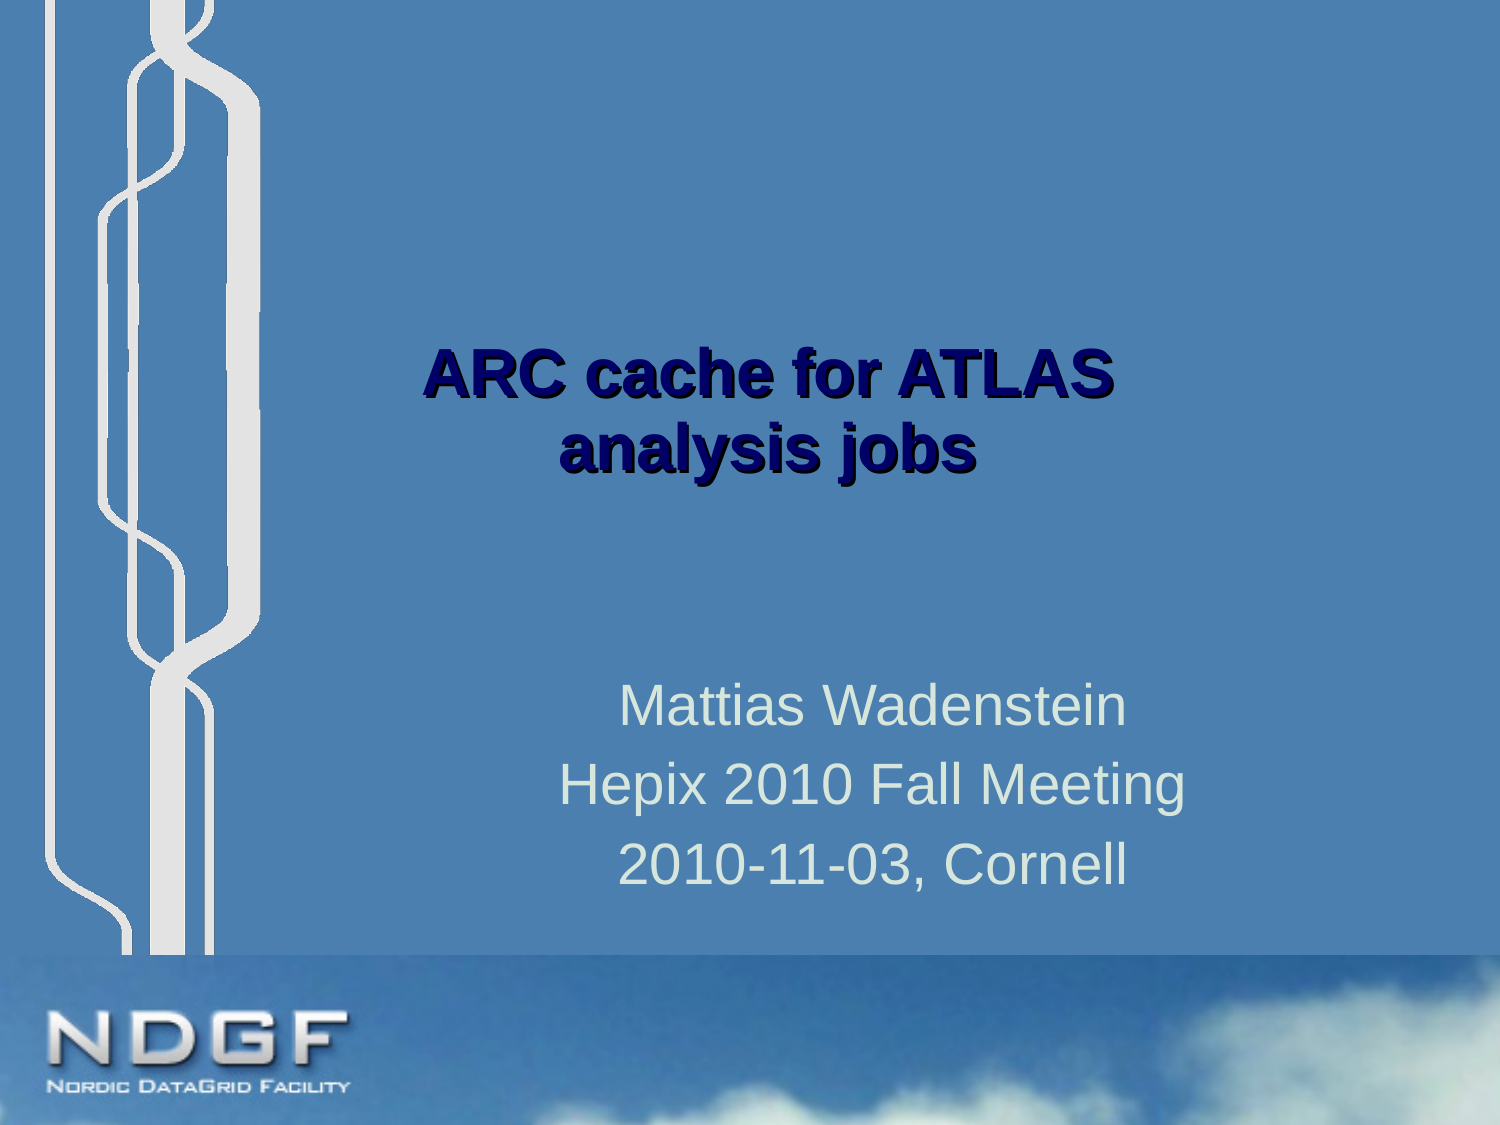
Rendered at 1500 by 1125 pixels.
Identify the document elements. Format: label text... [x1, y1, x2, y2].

picture [0, 929, 1500, 1125]
title ARC cache for ATLAS analysis jobs [324, 236, 1211, 584]
subtitle Mattias Wadenstein Hepix 2010 Fall Meeting 2010-11-03, Cornell [348, 640, 1399, 929]
